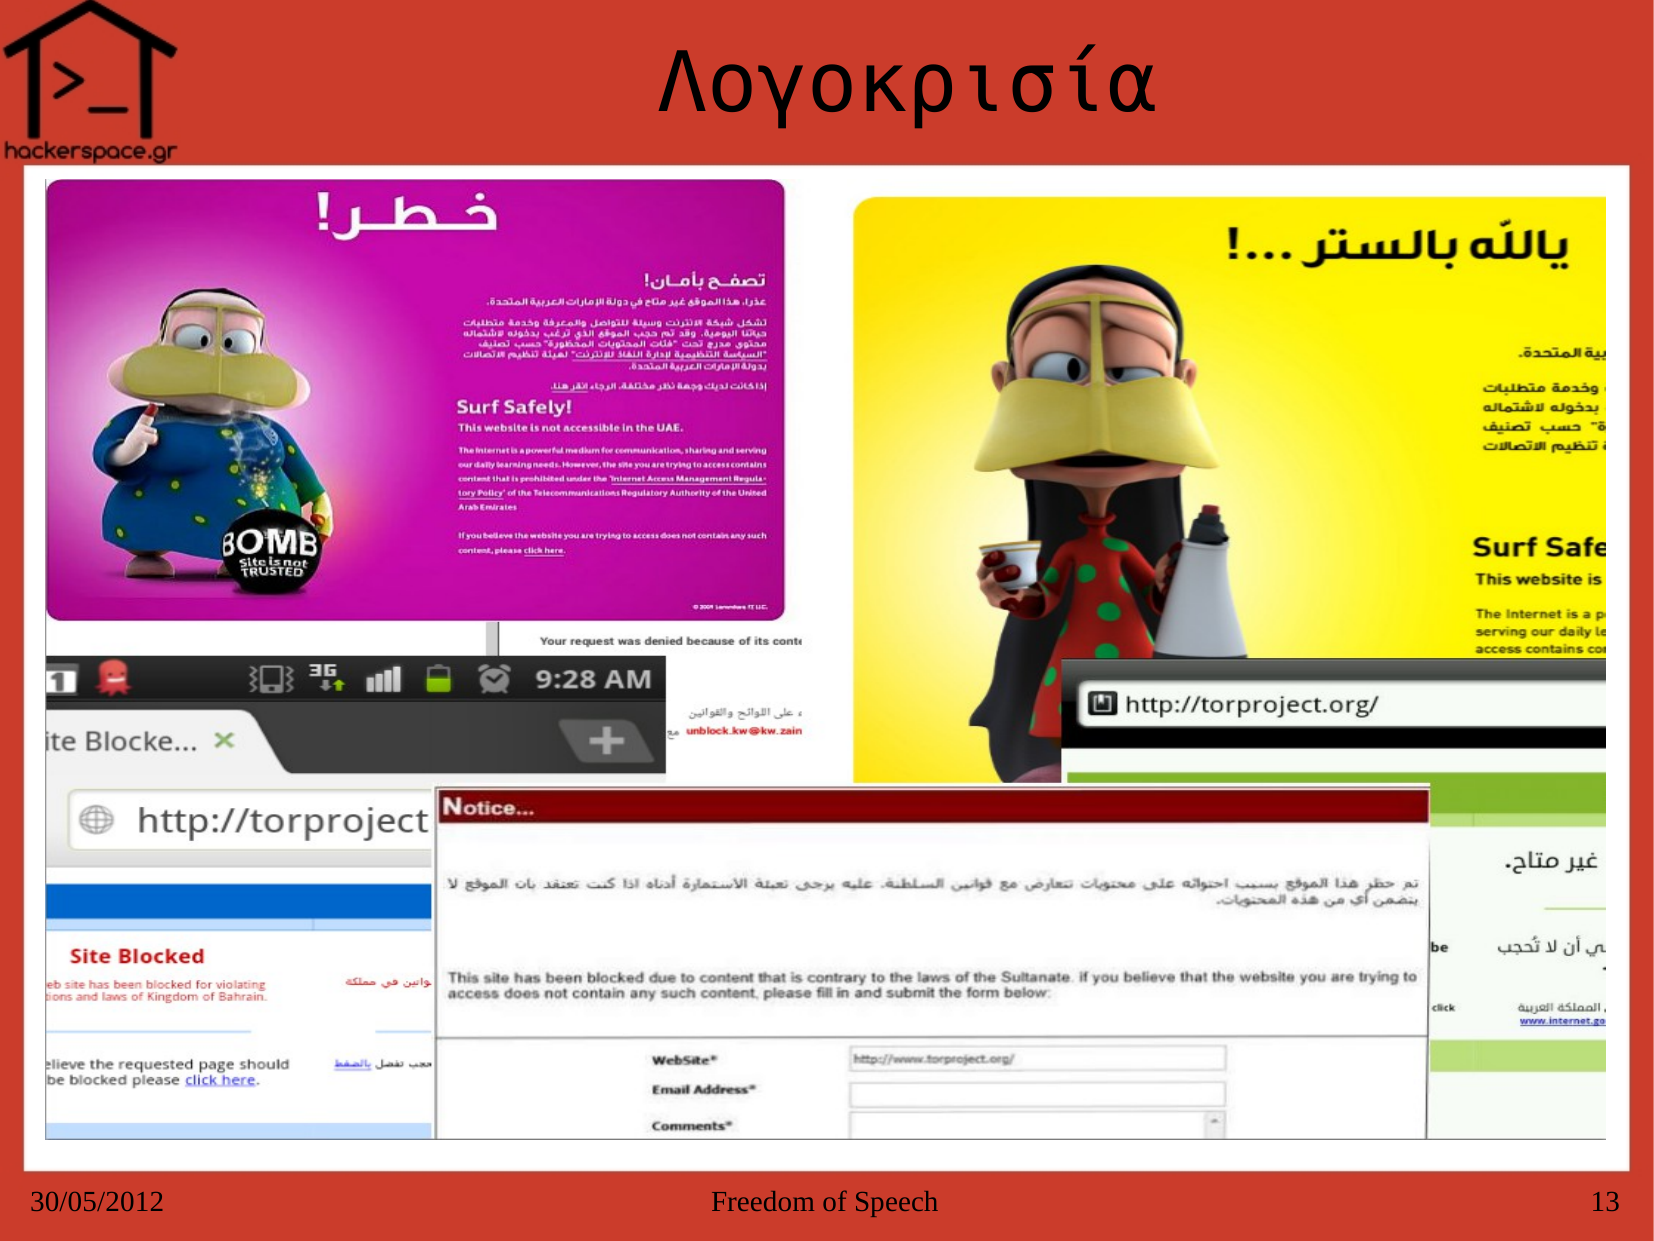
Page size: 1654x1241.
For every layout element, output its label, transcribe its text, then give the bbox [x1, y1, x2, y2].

title Λογοκρισία [195, 15, 1621, 151]
picture [0, 0, 1654, 1241]
